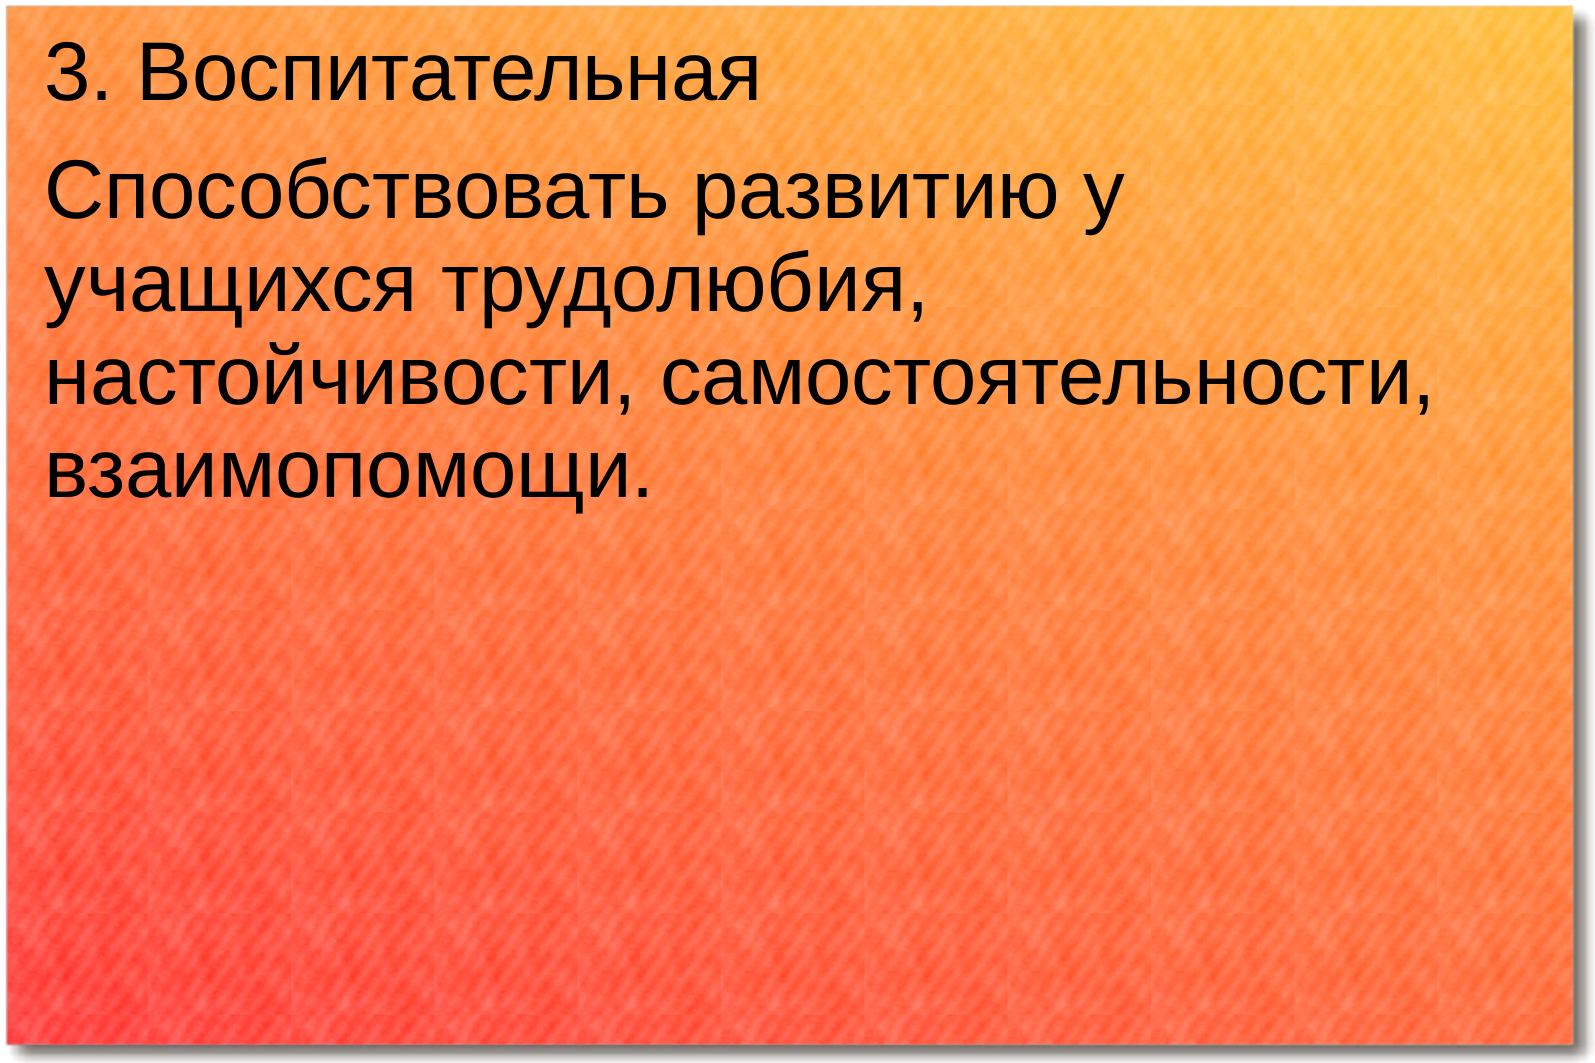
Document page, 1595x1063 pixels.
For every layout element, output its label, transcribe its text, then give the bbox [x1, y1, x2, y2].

text_box 3. Воспитательная Способствовать развитию у учащихся трудолюбия, настойчивости, самостоятельности, взаимопомощи. [29, 17, 1477, 562]
